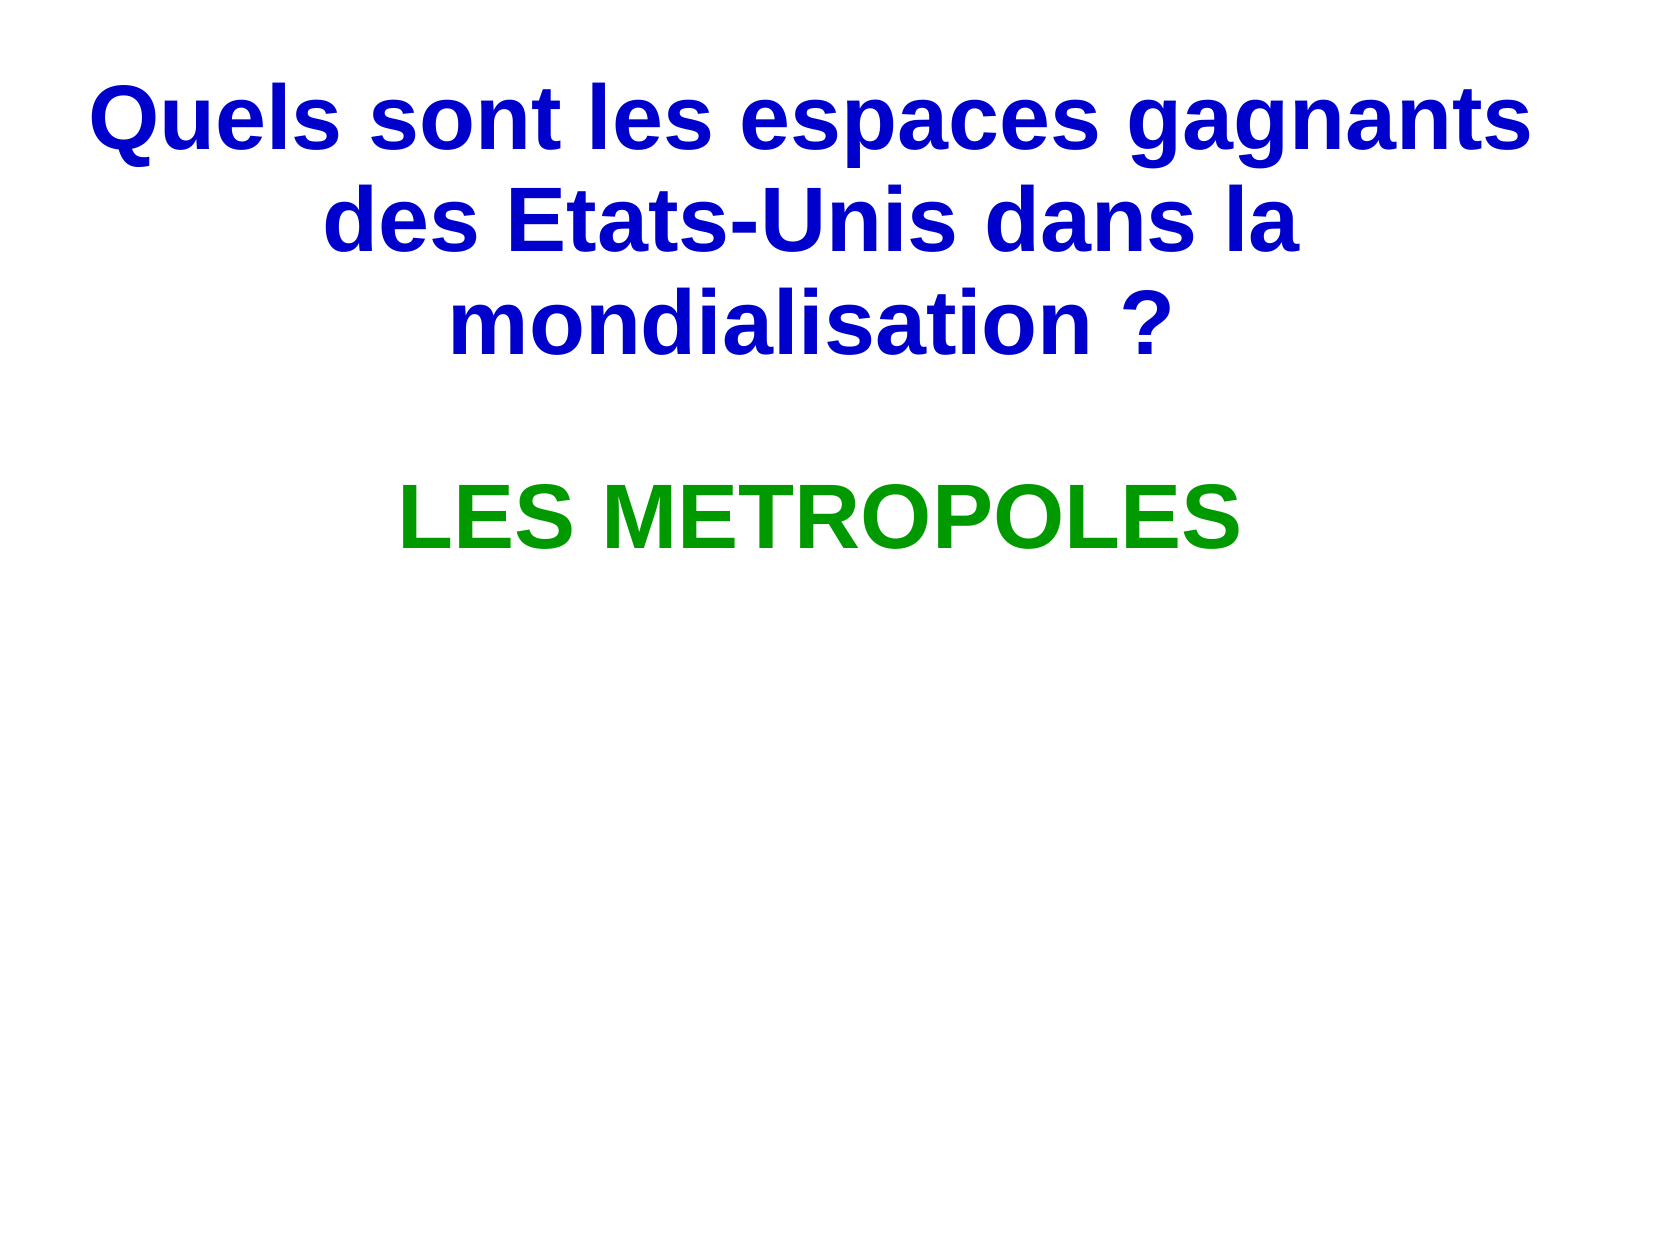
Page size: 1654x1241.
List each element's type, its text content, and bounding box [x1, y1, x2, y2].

title LES METROPOLES [76, 413, 1565, 621]
text_box Quels sont les espaces gagnants des Etats-Unis dans la mondialisation ? [29, 59, 1595, 382]
